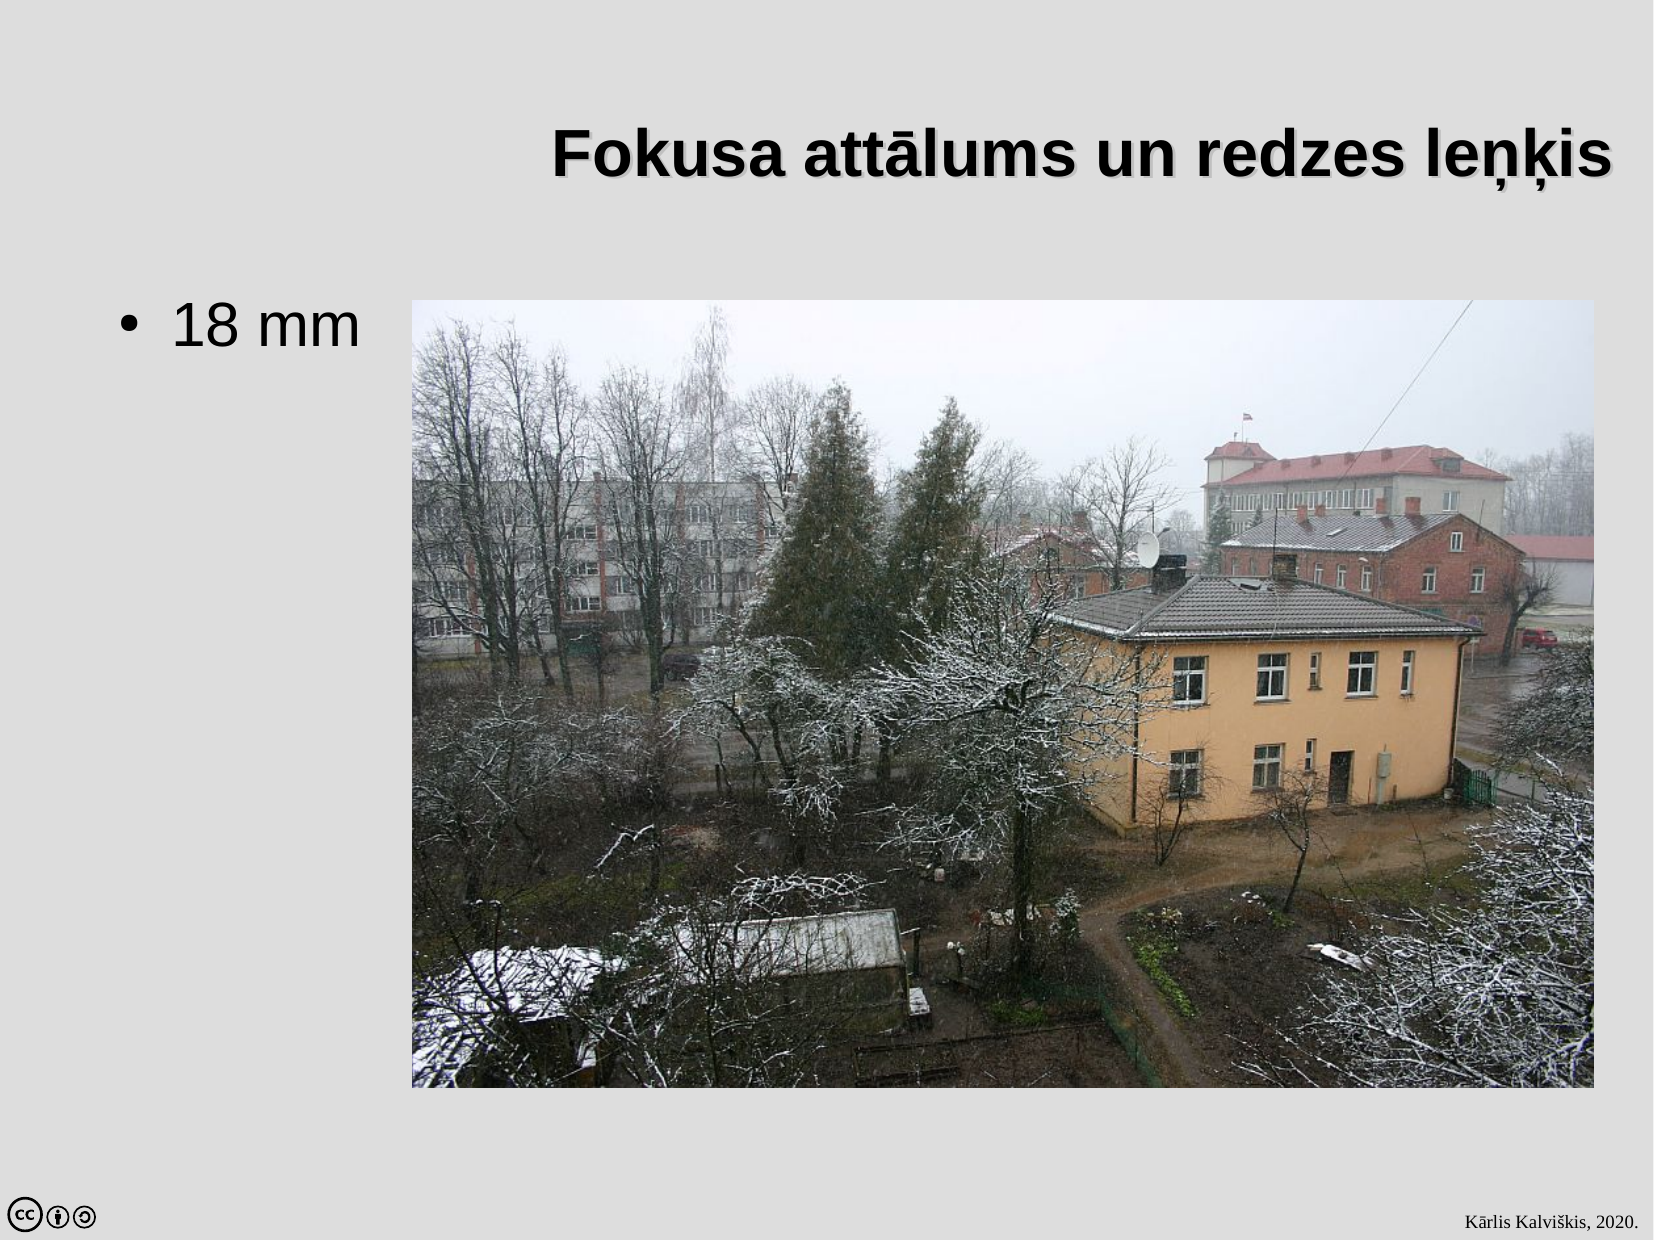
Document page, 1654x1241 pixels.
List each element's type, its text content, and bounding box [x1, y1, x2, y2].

list 18 mm [82, 290, 1571, 1094]
picture [412, 300, 1594, 1089]
title Fokusa attālums un redzes leņķis [42, 49, 1615, 257]
